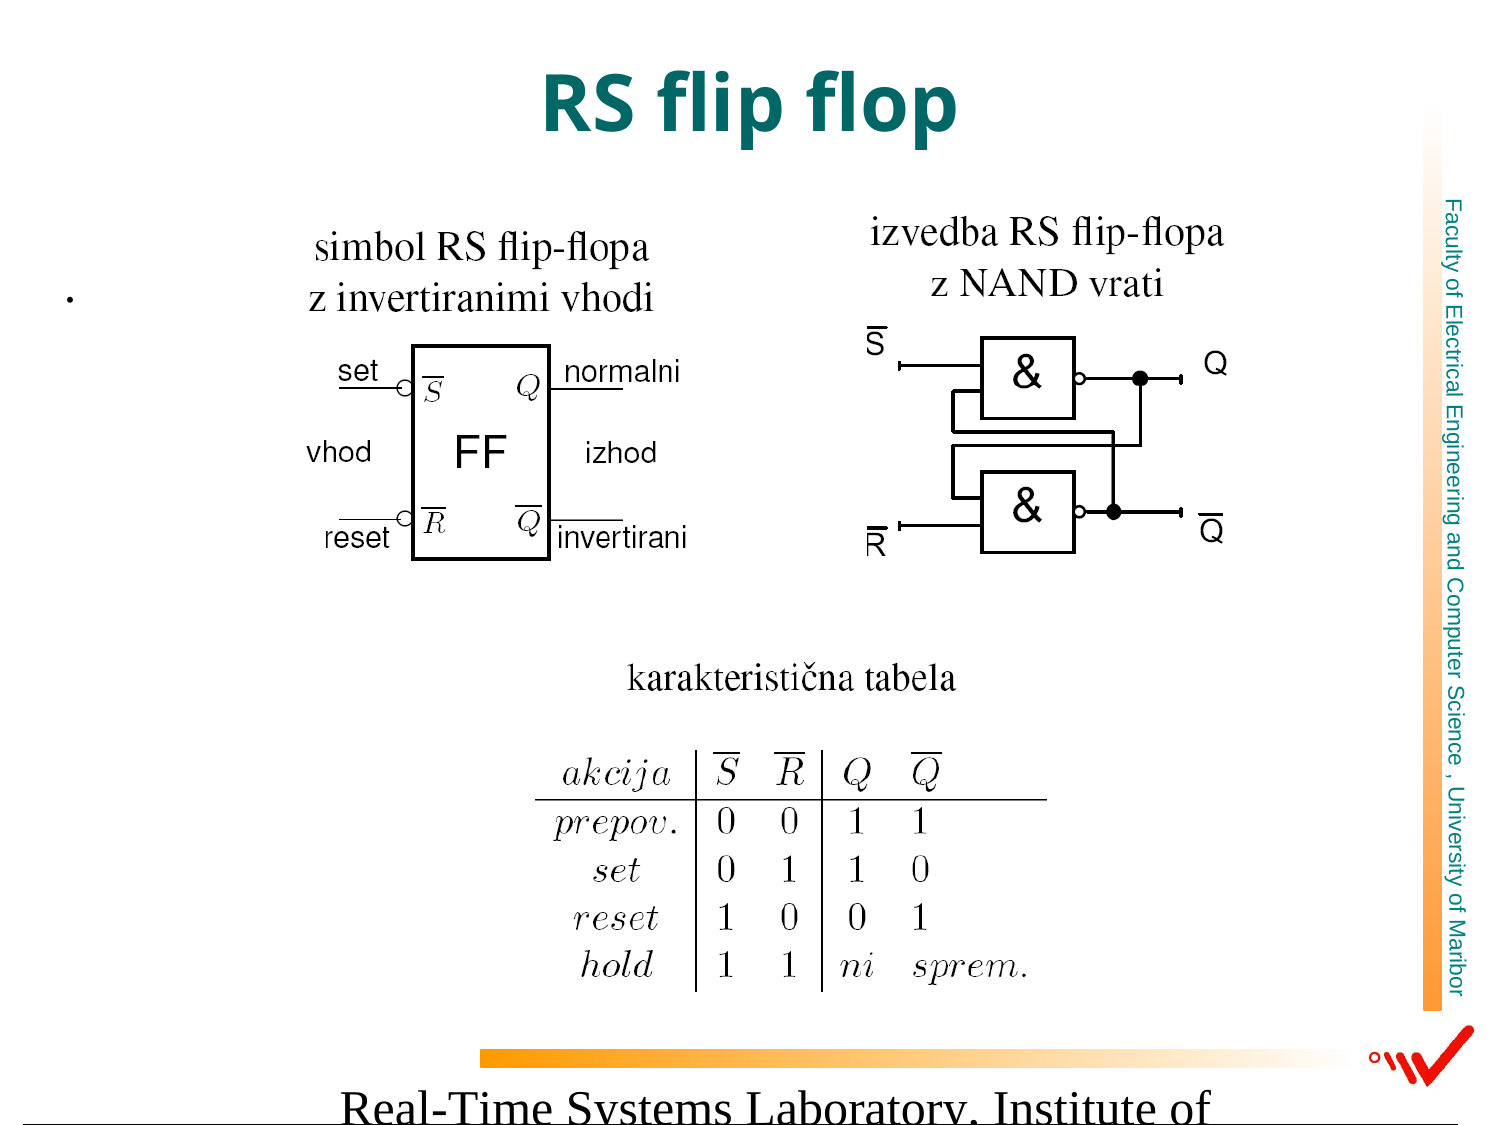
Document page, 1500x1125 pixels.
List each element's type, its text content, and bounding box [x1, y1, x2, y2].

picture [480, 648, 1099, 1008]
picture [272, 219, 718, 579]
title RS flip flop [75, 45, 1426, 233]
text_box . [48, 244, 92, 320]
picture [832, 197, 1251, 573]
